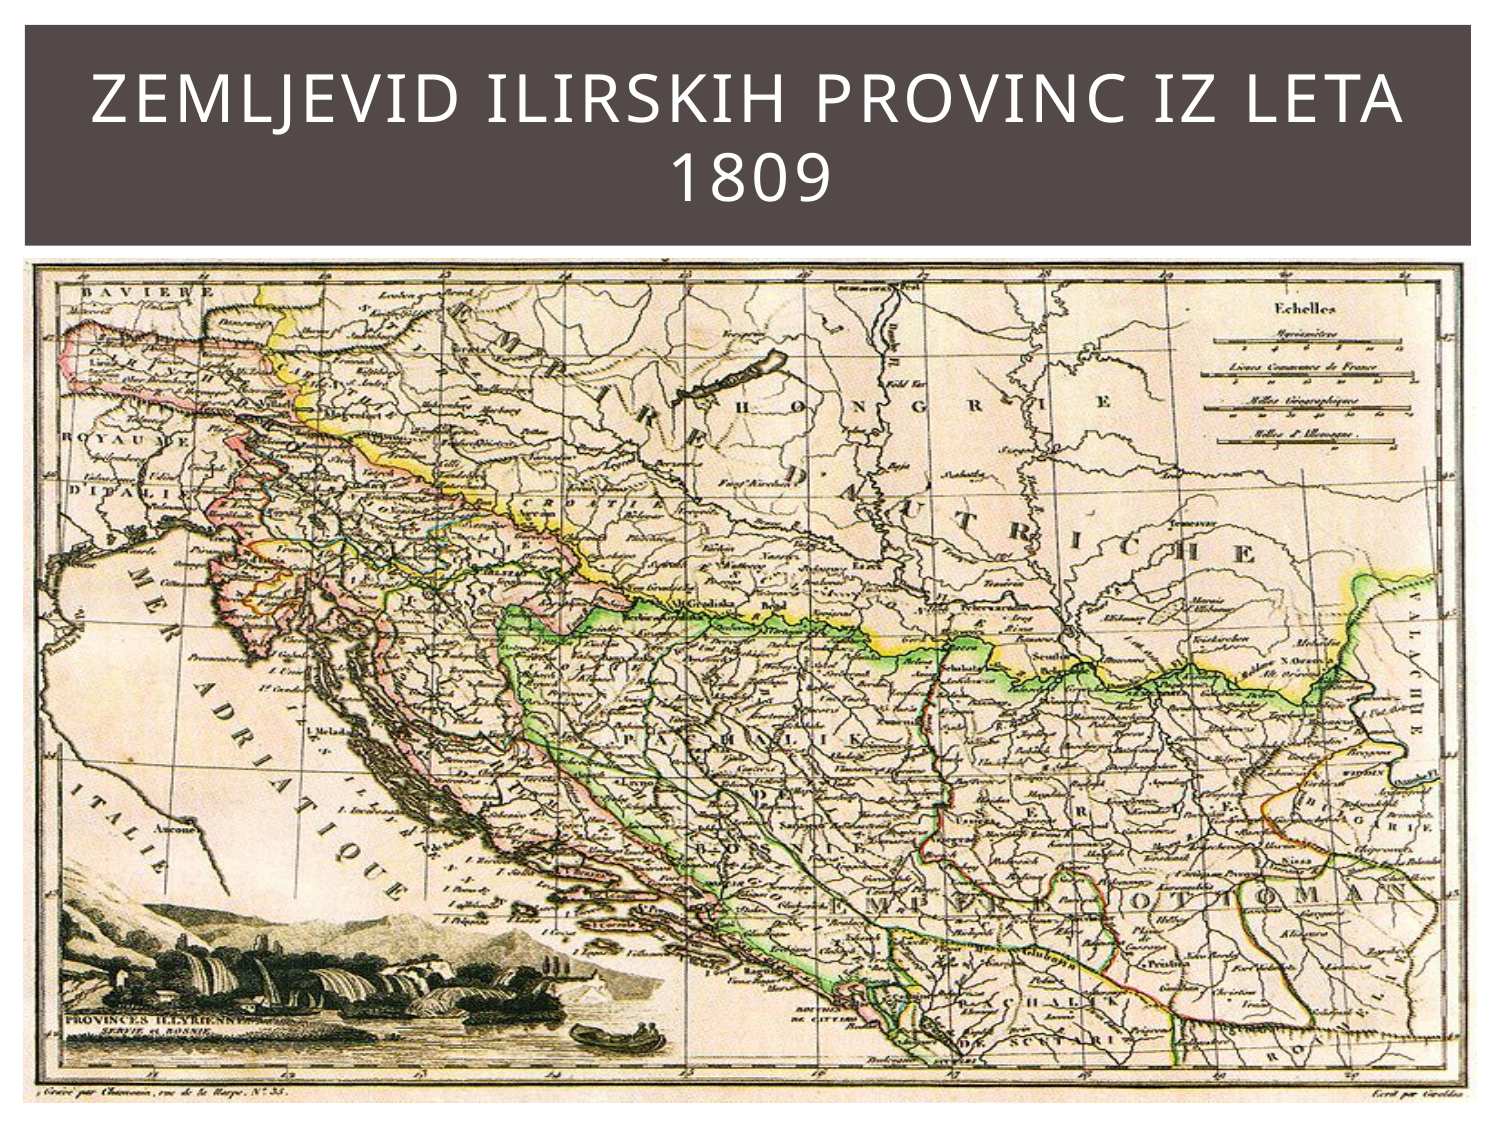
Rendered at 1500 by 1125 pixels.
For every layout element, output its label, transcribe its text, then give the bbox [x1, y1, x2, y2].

text_box Zemljevid Ilirskih provinc iz leta 1809 [41, 42, 1459, 228]
picture [23, 258, 1477, 1103]
